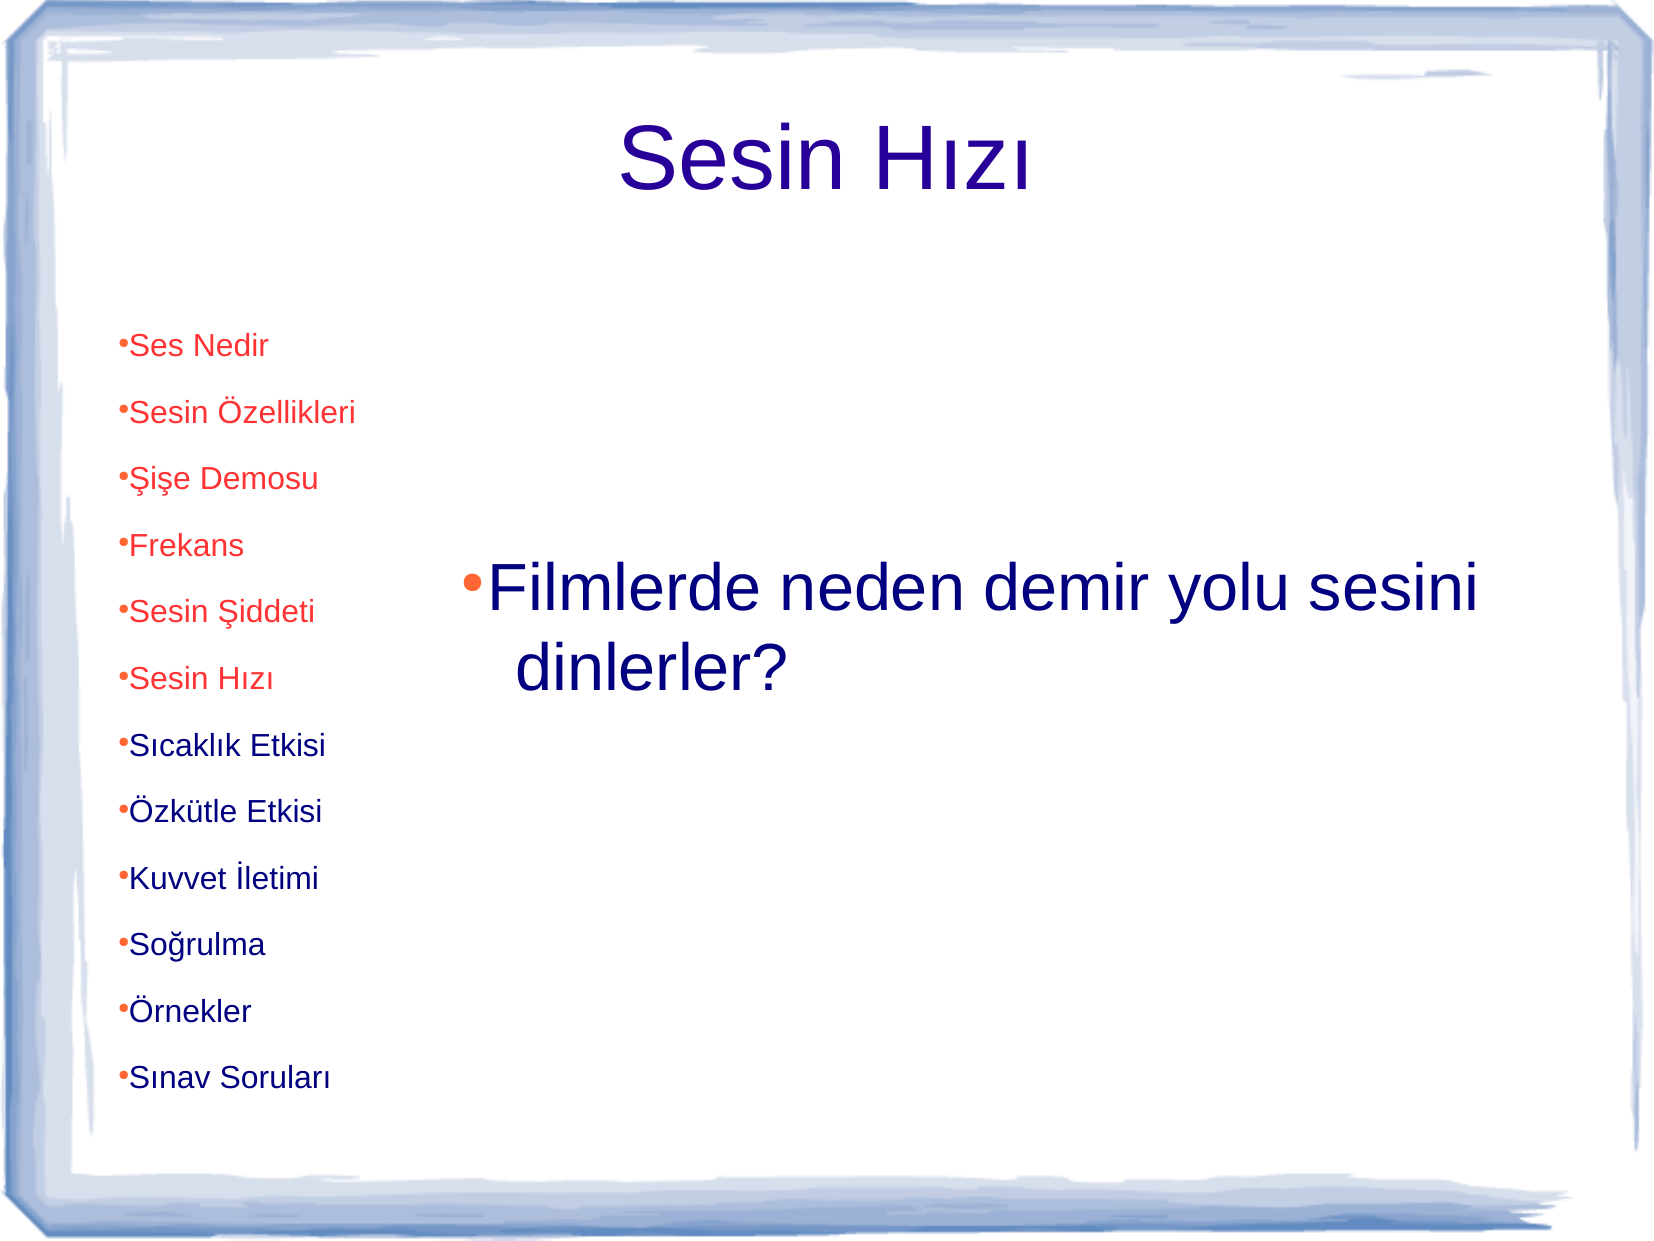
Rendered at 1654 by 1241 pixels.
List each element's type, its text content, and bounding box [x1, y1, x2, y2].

list Filmlerde neden demir yolu sesini dinlerler? [460, 324, 1572, 1004]
list Ses Nedir Sesin Özellikleri Şişe Demosu Frekans Sesin Şiddeti Sesin Hızı Sıcaklık Etkisi Özkütle Etkisi Kuvvet İletimi Soğrulma Örnekler Sınav Soruları [118, 324, 438, 1097]
title Sesin Hızı [82, 49, 1571, 257]
